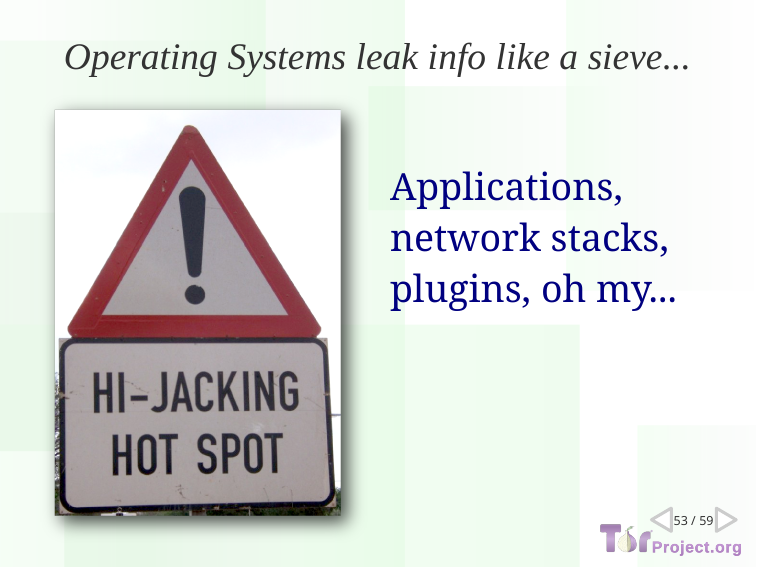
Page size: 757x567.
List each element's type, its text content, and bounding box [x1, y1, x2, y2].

picture [0, 0, 757, 567]
text_box Operating Systems leak info like a sieve... [0, 29, 756, 86]
text_box Applications, network stacks, plugins, oh my... [375, 153, 713, 523]
